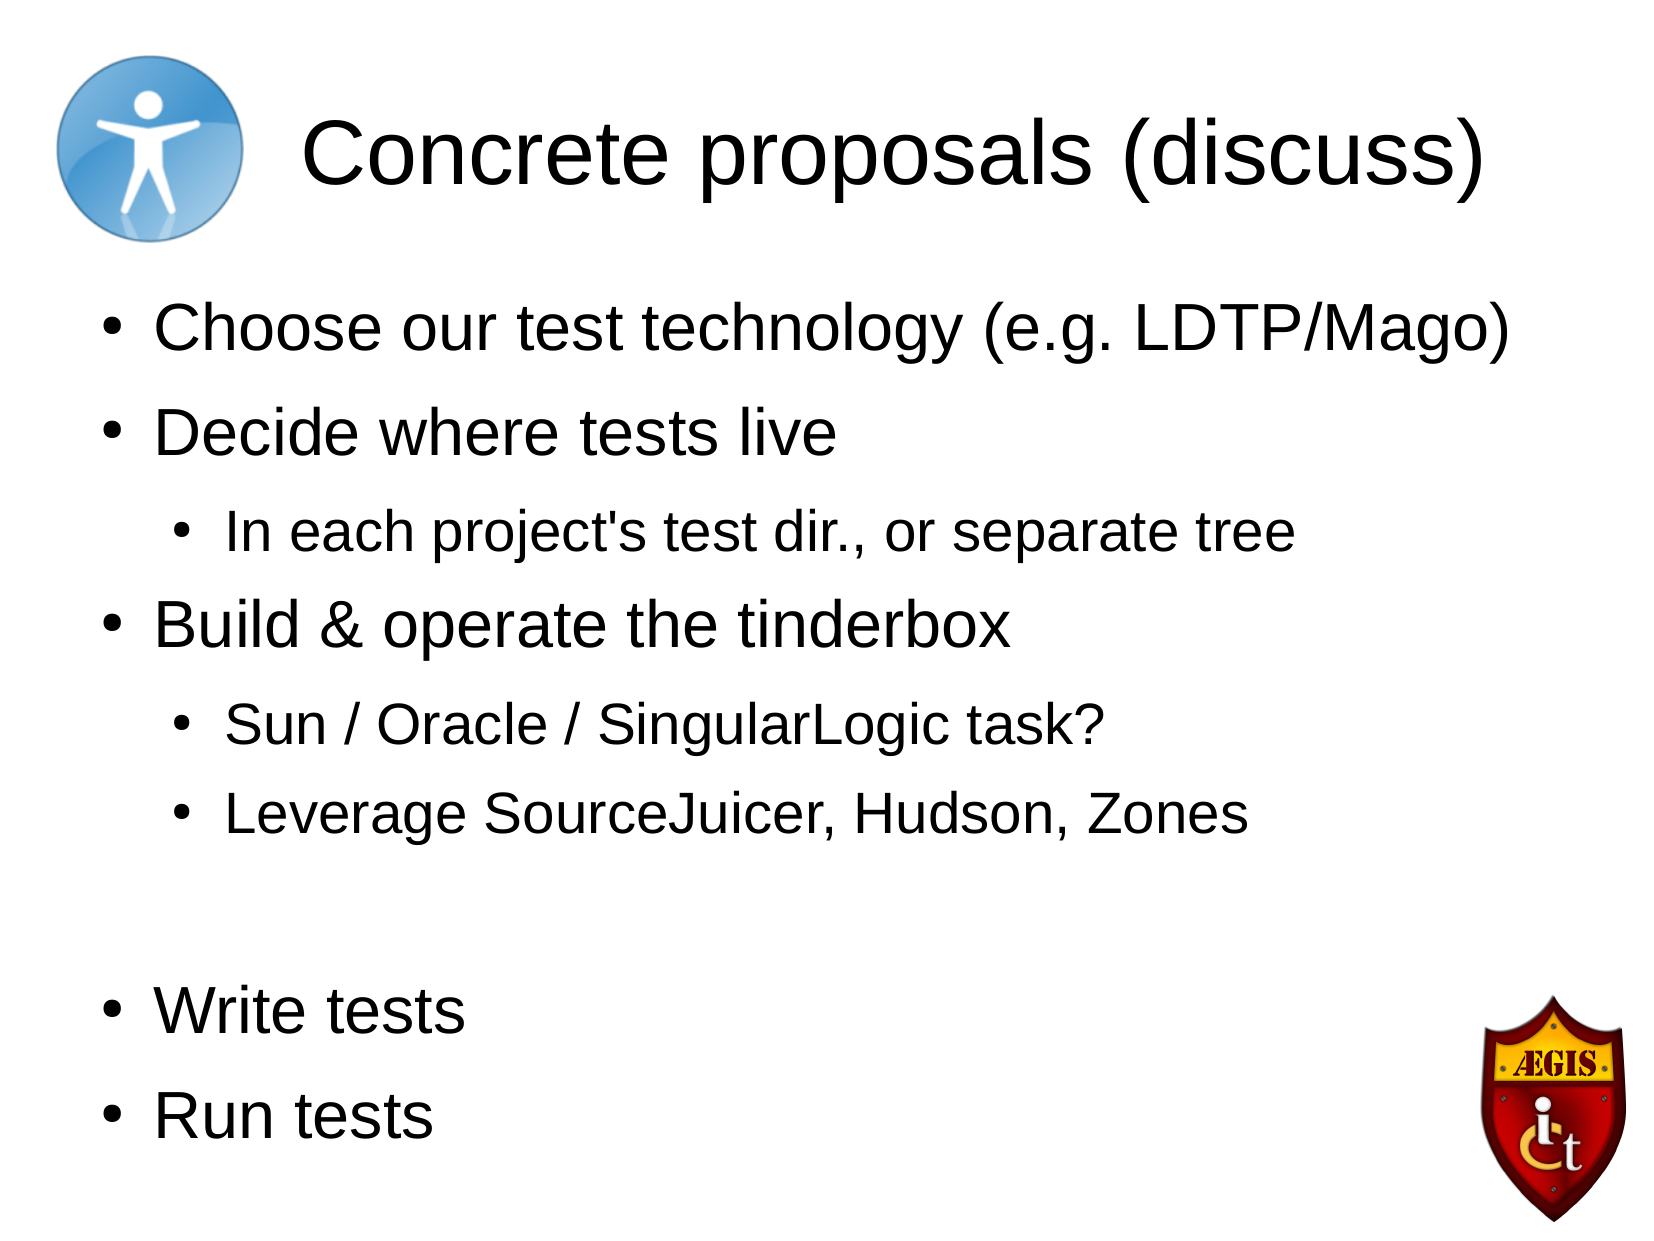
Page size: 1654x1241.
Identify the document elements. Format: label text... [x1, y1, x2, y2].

picture [1425, 974, 1654, 1238]
list Choose our test technology (e.g. LDTP/Mago) Decide where tests live In each project's test dir., or separate tree Build & operate the tinderbox Sun / Oracle / SingularLogic task? Leverage SourceJuicer, Hudson, Zones Write tests Run tests [82, 290, 1571, 1149]
title Concrete proposals (discuss) [300, 56, 1571, 250]
picture [56, 55, 244, 243]
